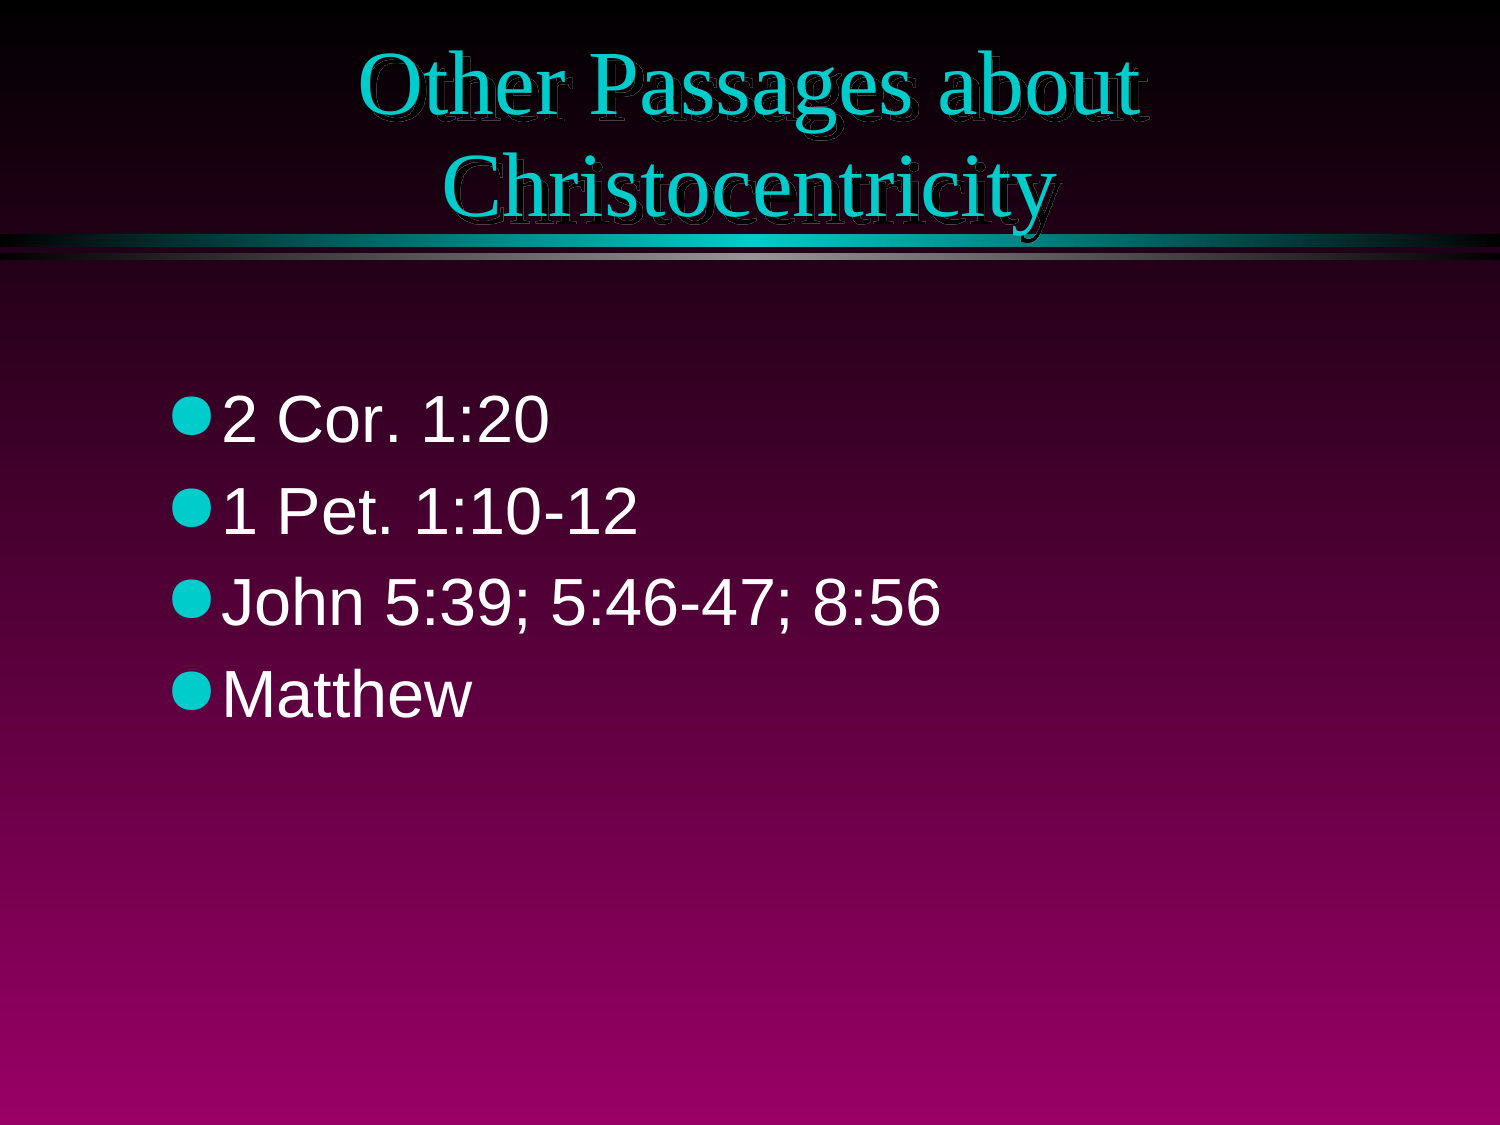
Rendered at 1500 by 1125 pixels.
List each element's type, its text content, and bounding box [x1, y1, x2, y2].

list 2 Cor. 1:20 1 Pet. 1:10-12 John 5:39; 5:46-47; 8:56 Matthew [149, 374, 1375, 1000]
title Other Passages about Christocentricity [150, 25, 1351, 244]
